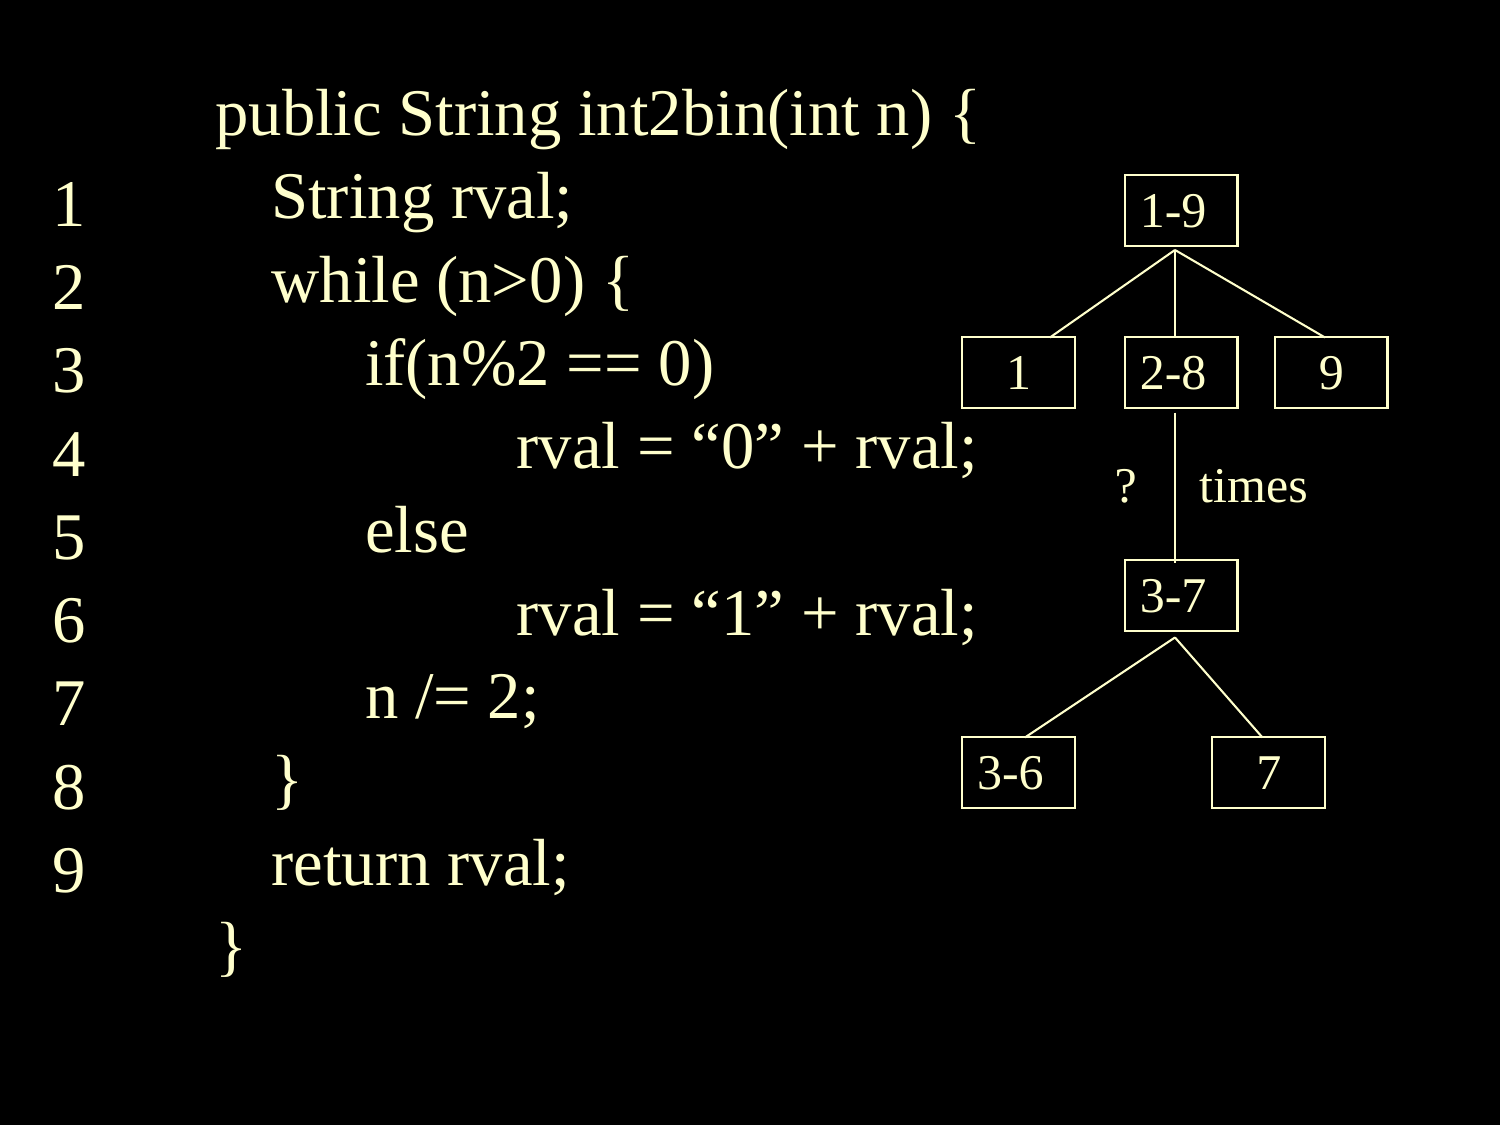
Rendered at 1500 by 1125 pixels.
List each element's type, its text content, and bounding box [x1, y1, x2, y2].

text_box 1-9 [1128, 174, 1238, 246]
text_box 3-7 [1128, 560, 1238, 632]
text_box ? times [1128, 449, 1324, 521]
text_box 1 2 3 4 5 6 7 8 9 [37, 74, 188, 1051]
text_box 9 [1274, 337, 1388, 409]
text_box 2-8 [1128, 337, 1238, 409]
text_box 7 [1212, 737, 1326, 809]
list public String int2bin(int n) { String rval; while (n>0) { if(n%2 == 0) rval = “0” + rval; else rval = “1” + rval; n /= 2; } return rval; } [200, 74, 1128, 1051]
